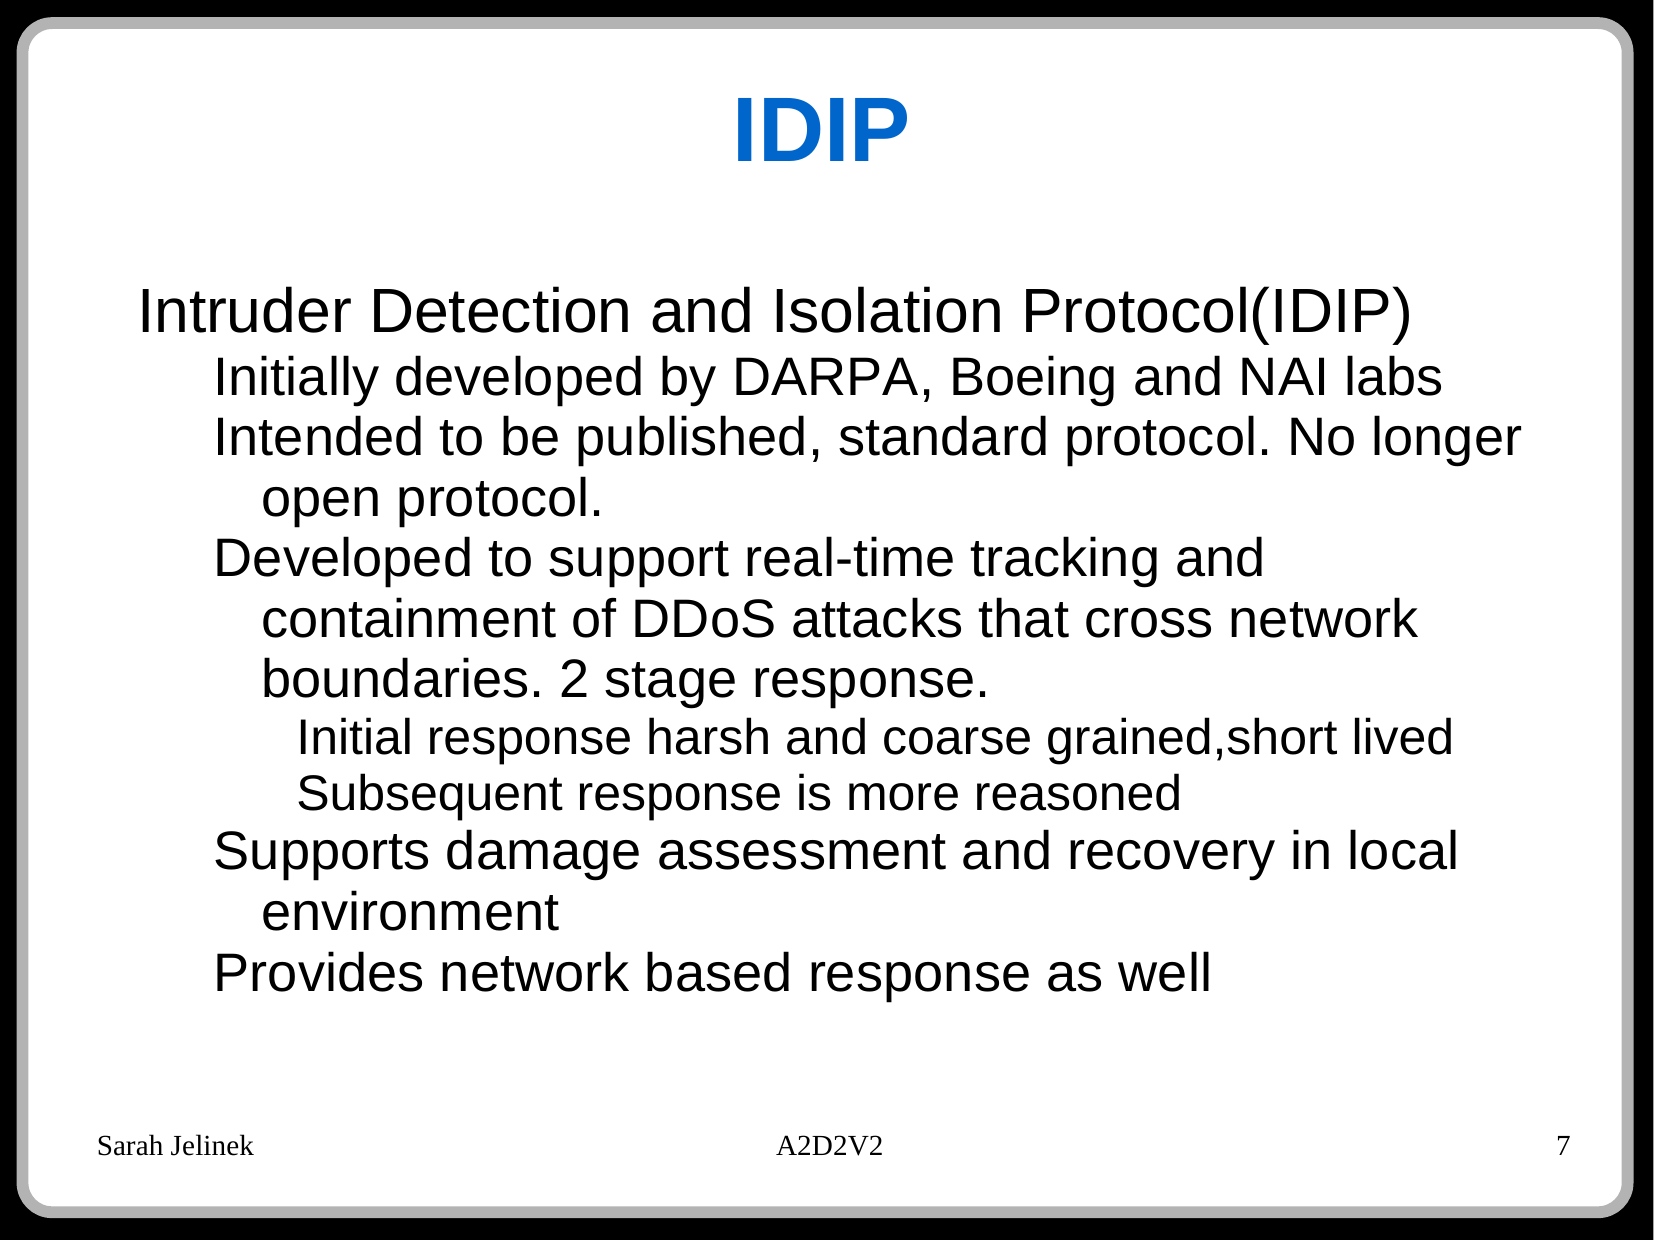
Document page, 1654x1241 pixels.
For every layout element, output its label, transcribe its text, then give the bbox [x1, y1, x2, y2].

list Intruder Detection and Isolation Protocol(IDIP) Initially developed by DARPA, Boeing and NAI labs Intended to be published, standard protocol. No longer open protocol. Developed to support real-time tracking and containment of DDoS attacks that cross network boundaries. 2 stage response. Initial response harsh and coarse grained,short lived Subsequent response is more reasoned Supports damage assessment and recovery in local environment Provides network based response as well [119, 276, 1532, 1166]
title IDIP [67, 40, 1577, 221]
